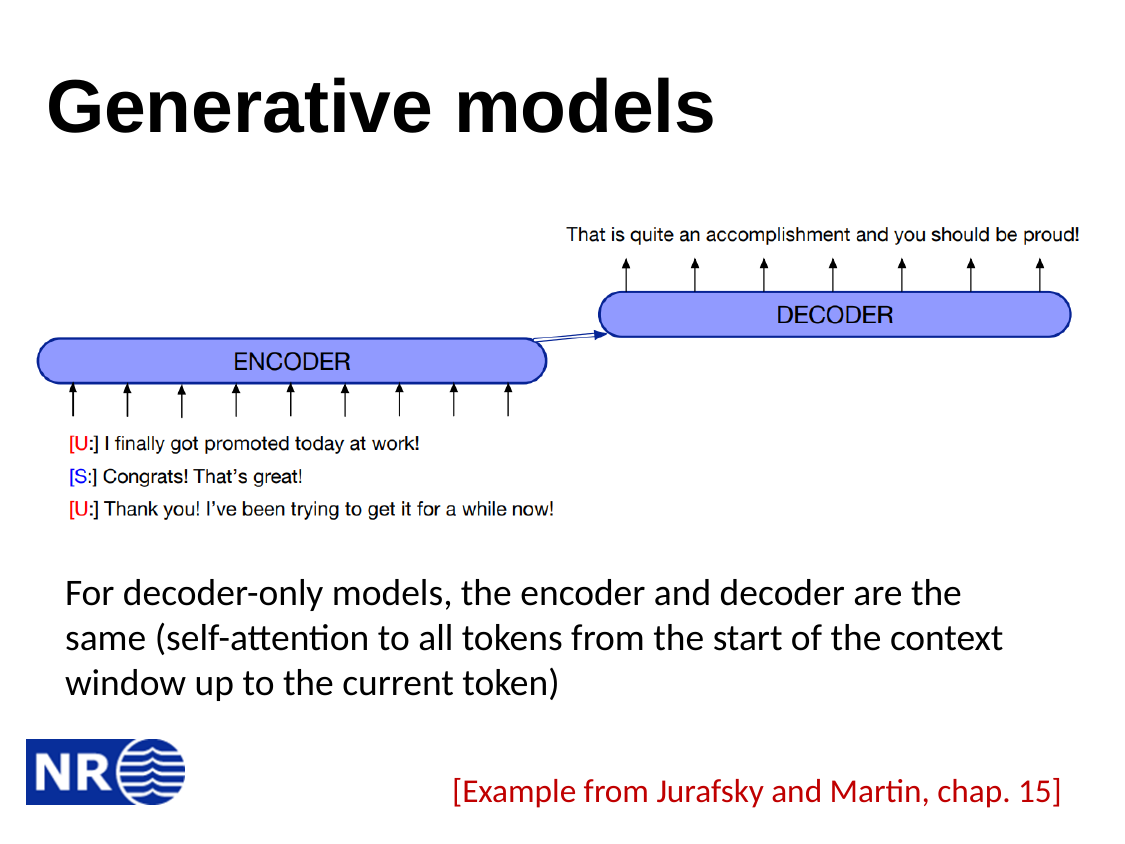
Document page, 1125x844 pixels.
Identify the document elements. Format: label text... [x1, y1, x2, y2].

text_box For decoder-only models, the encoder and decoder are the same (self-attention to all tokens from the start of the context window up to the current token) [50, 560, 1031, 712]
title Generative models [30, 32, 1095, 157]
picture [25, 204, 1094, 535]
text_box [Example from Jurafsky and Martin, chap. 15] [437, 762, 1095, 818]
